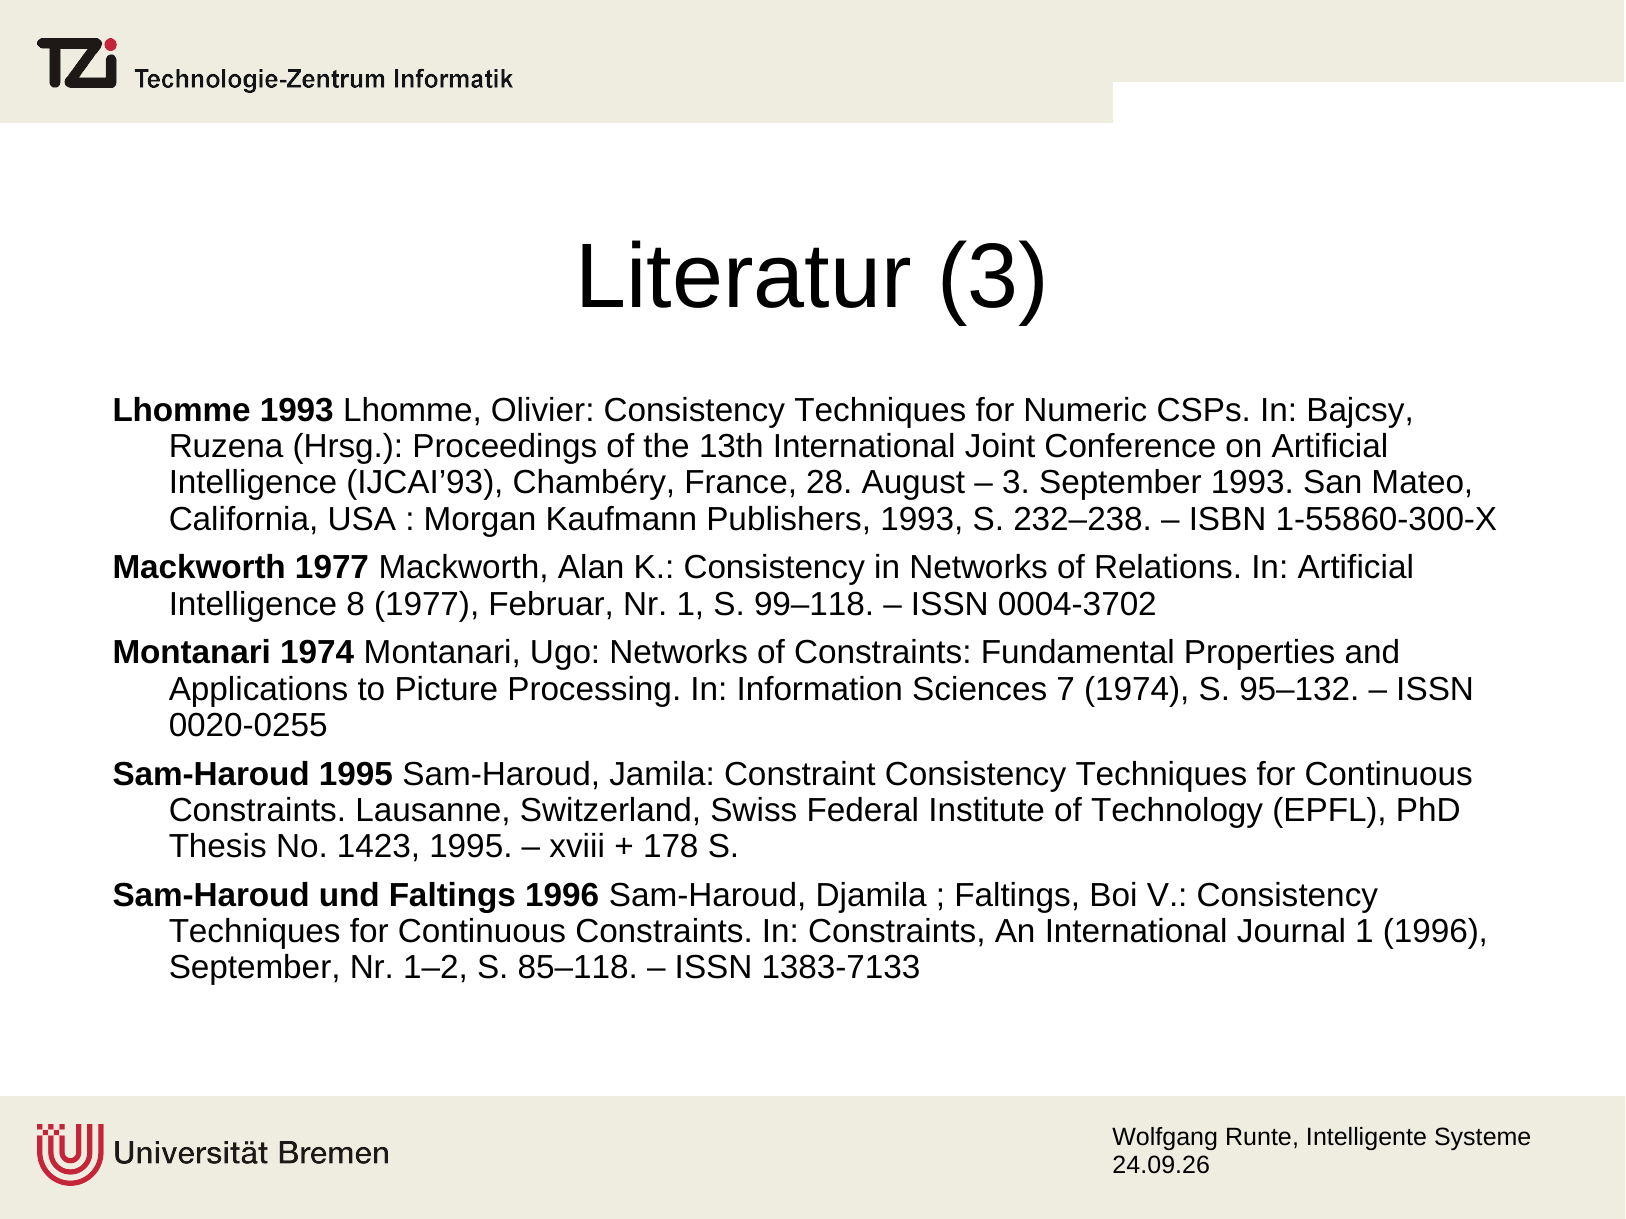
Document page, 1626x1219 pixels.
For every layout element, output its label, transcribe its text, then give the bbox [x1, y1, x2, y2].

list Lhomme 1993 Lhomme, Olivier: Consistency Techniques for Numeric CSPs. In: Bajcsy, Ruzena (Hrsg.): Proceedings of the 13th International Joint Conference on Artificial Intelligence (IJCAI’93), Chambéry, France, 28. August – 3. September 1993. San Mateo, California, USA : Morgan Kaufmann Publishers, 1993, S. 232–238. – ISBN 1-55860-300-X Mackworth 1977 Mackworth, Alan K.: Consistency in Networks of Relations. In: Artificial Intelligence 8 (1977), Februar, Nr. 1, S. 99–118. – ISSN 0004-3702 Montanari 1974 Montanari, Ugo: Networks of Constraints: Fundamental Properties and Applications to Picture Processing. In: Information Sciences 7 (1974), S. 95–132. – ISSN 0020-0255 Sam-Haroud 1995 Sam-Haroud, Jamila: Constraint Consistency Techniques for Continuous Constraints. Lausanne, Switzerland, Swiss Federal Institute of Technology (EPFL), PhD Thesis No. 1423, 1995. – xviii + 178 S. Sam-Haroud und Faltings 1996 Sam-Haroud, Djamila ; Faltings, Boi V.: Consistency Techniques for Continuous Constraints. In: Constraints, An International Journal 1 (1996), September, Nr. 1–2, S. 85–118. – ISSN 1383-7133 [112, 392, 1513, 1070]
title Literatur (3) [112, 162, 1513, 392]
picture [37, 38, 513, 93]
picture [37, 1124, 388, 1186]
